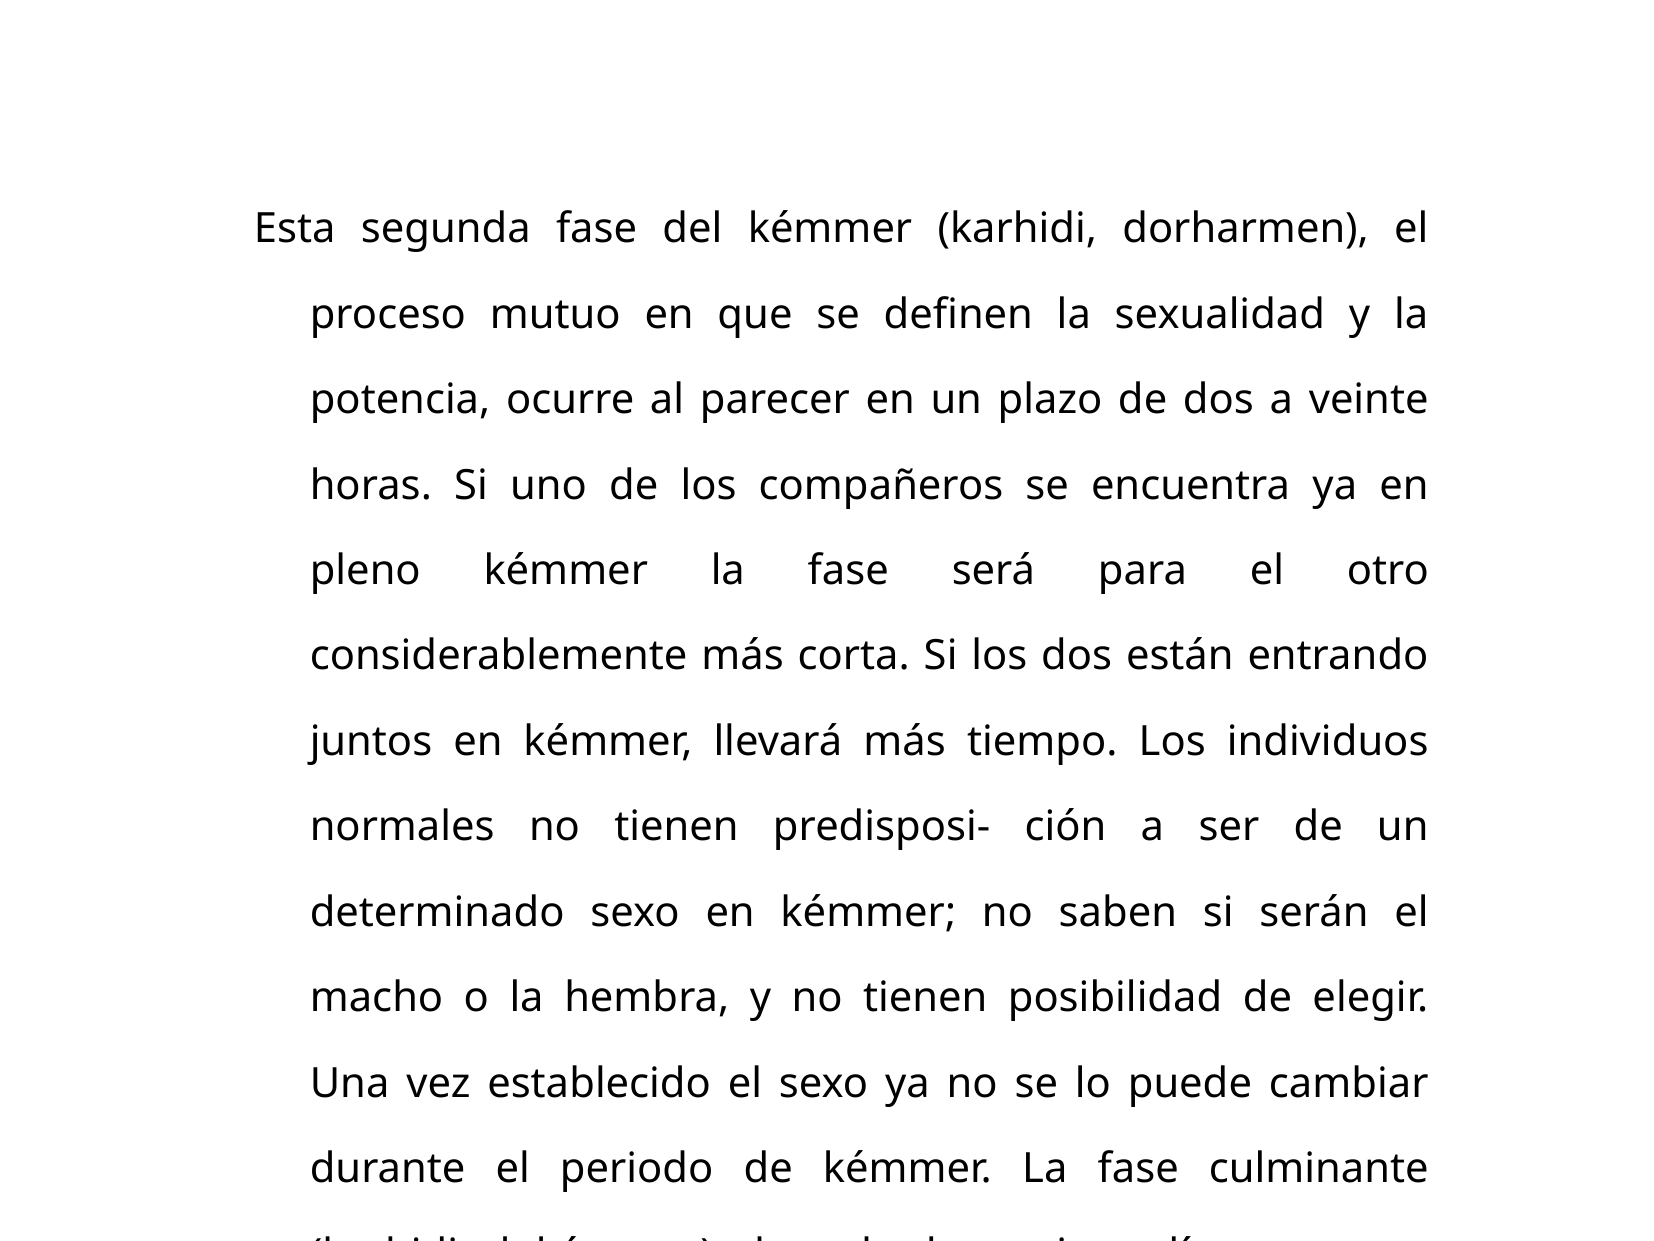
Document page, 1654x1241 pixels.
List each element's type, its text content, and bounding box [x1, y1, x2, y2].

text_box Esta segunda fase del kémmer (karhidi, dorharmen), el proceso mutuo en que se definen la sexualidad y la potencia, ocurre al parecer en un plazo de dos a veinte horas. Si uno de los compañeros se encuentra ya en pleno kémmer la fase será para el otro considerablemente más corta. Si los dos están entrando juntos en kémmer, llevará más tiempo. Los individuos normales no tienen predisposi- ción a ser de un determinado sexo en kémmer; no saben si serán el macho o la hembra, y no tienen posibilidad de elegir. Una vez establecido el sexo ya no se lo puede cambiar durante el periodo de kémmer. La fase culminante (karhidi, dokémmer), dura de dos a cinco días, y en ese tiempo el impulso y la capacidad sexuales alcanzan un nivel máximo. [236, 159, 1447, 1027]
